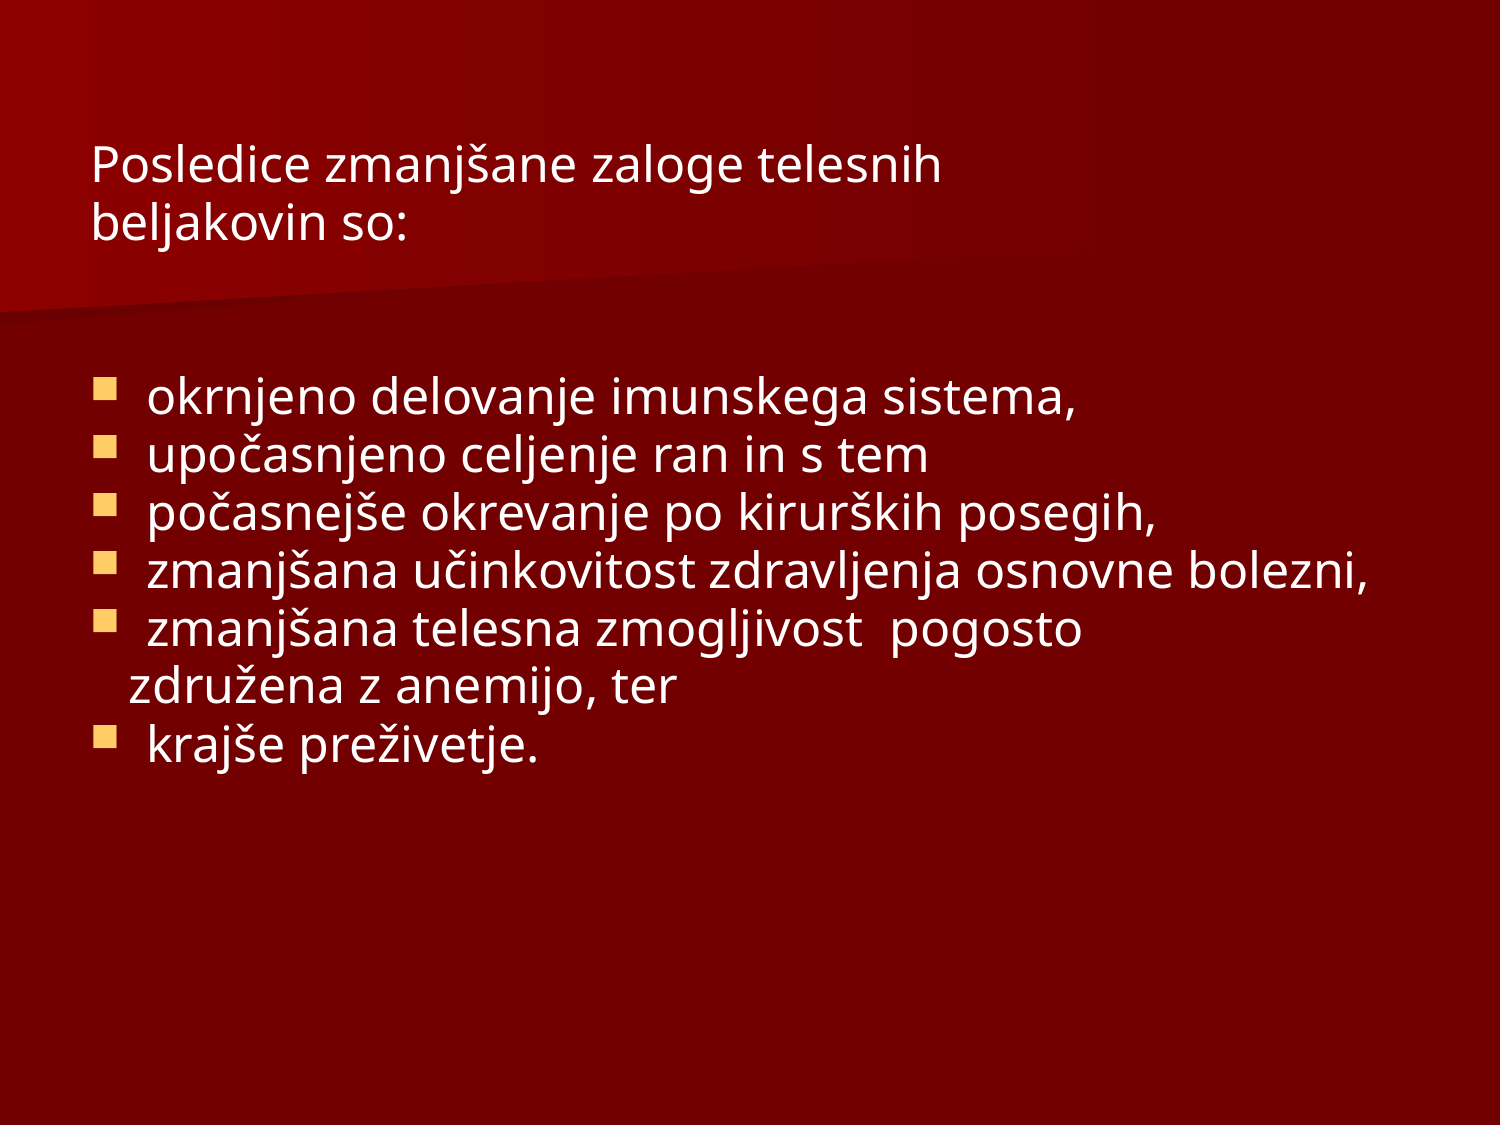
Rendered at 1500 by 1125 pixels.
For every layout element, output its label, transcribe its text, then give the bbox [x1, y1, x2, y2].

list Posledice zmanjšane zaloge telesnih beljakovin so: okrnjeno delovanje imunskega sistema, upočasnjeno celjenje ran in s tem počasnejše okrevanje po kirurških posegih, zmanjšana učinkovitost zdravljenja osnovne bolezni, zmanjšana telesna zmogljivost pogosto združena z anemijo, ter krajše preživetje. [75, 46, 1425, 1032]
